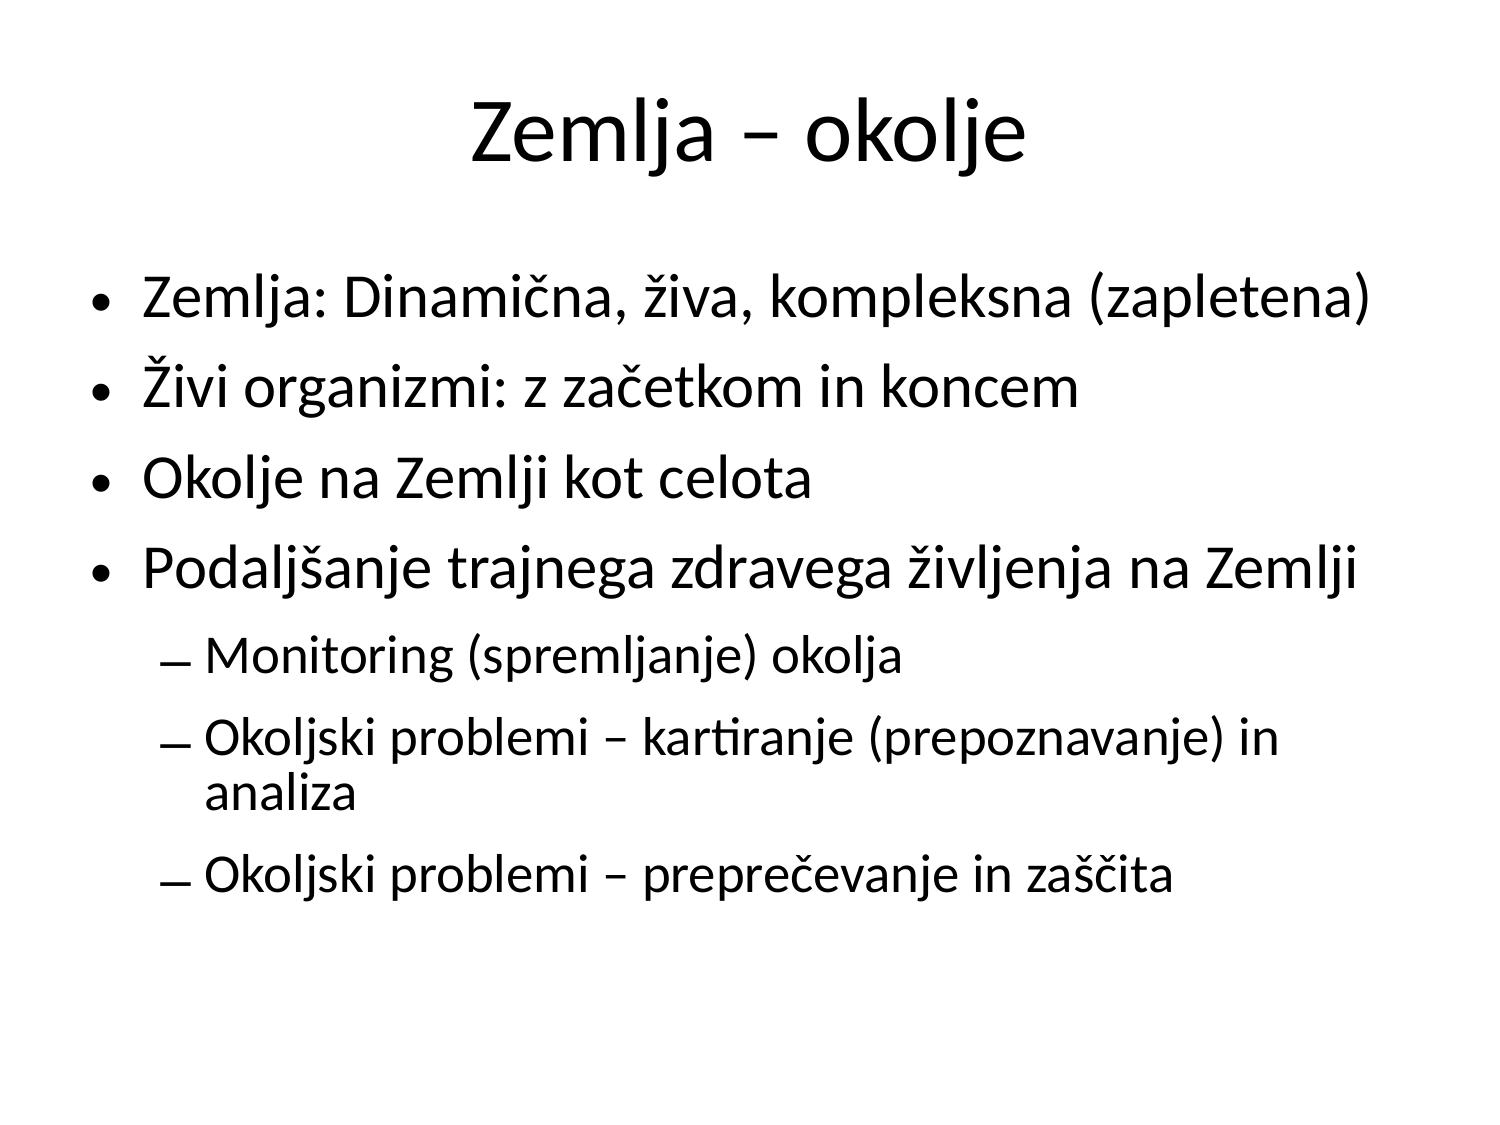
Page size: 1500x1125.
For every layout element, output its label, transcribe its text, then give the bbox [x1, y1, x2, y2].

title Zemlja – okolje [75, 45, 1425, 233]
list Zemlja: Dinamična, živa, kompleksna (zapletena) Živi organizmi: z začetkom in koncem Okolje na Zemlji kot celota Podaljšanje trajnega zdravega življenja na Zemlji Monitoring (spremljanje) okolja Okoljski problemi – kartiranje (prepoznavanje) in analiza Okoljski problemi – preprečevanje in zaščita [75, 262, 1425, 1005]
table_header [0, 225, 1500, 1025]
